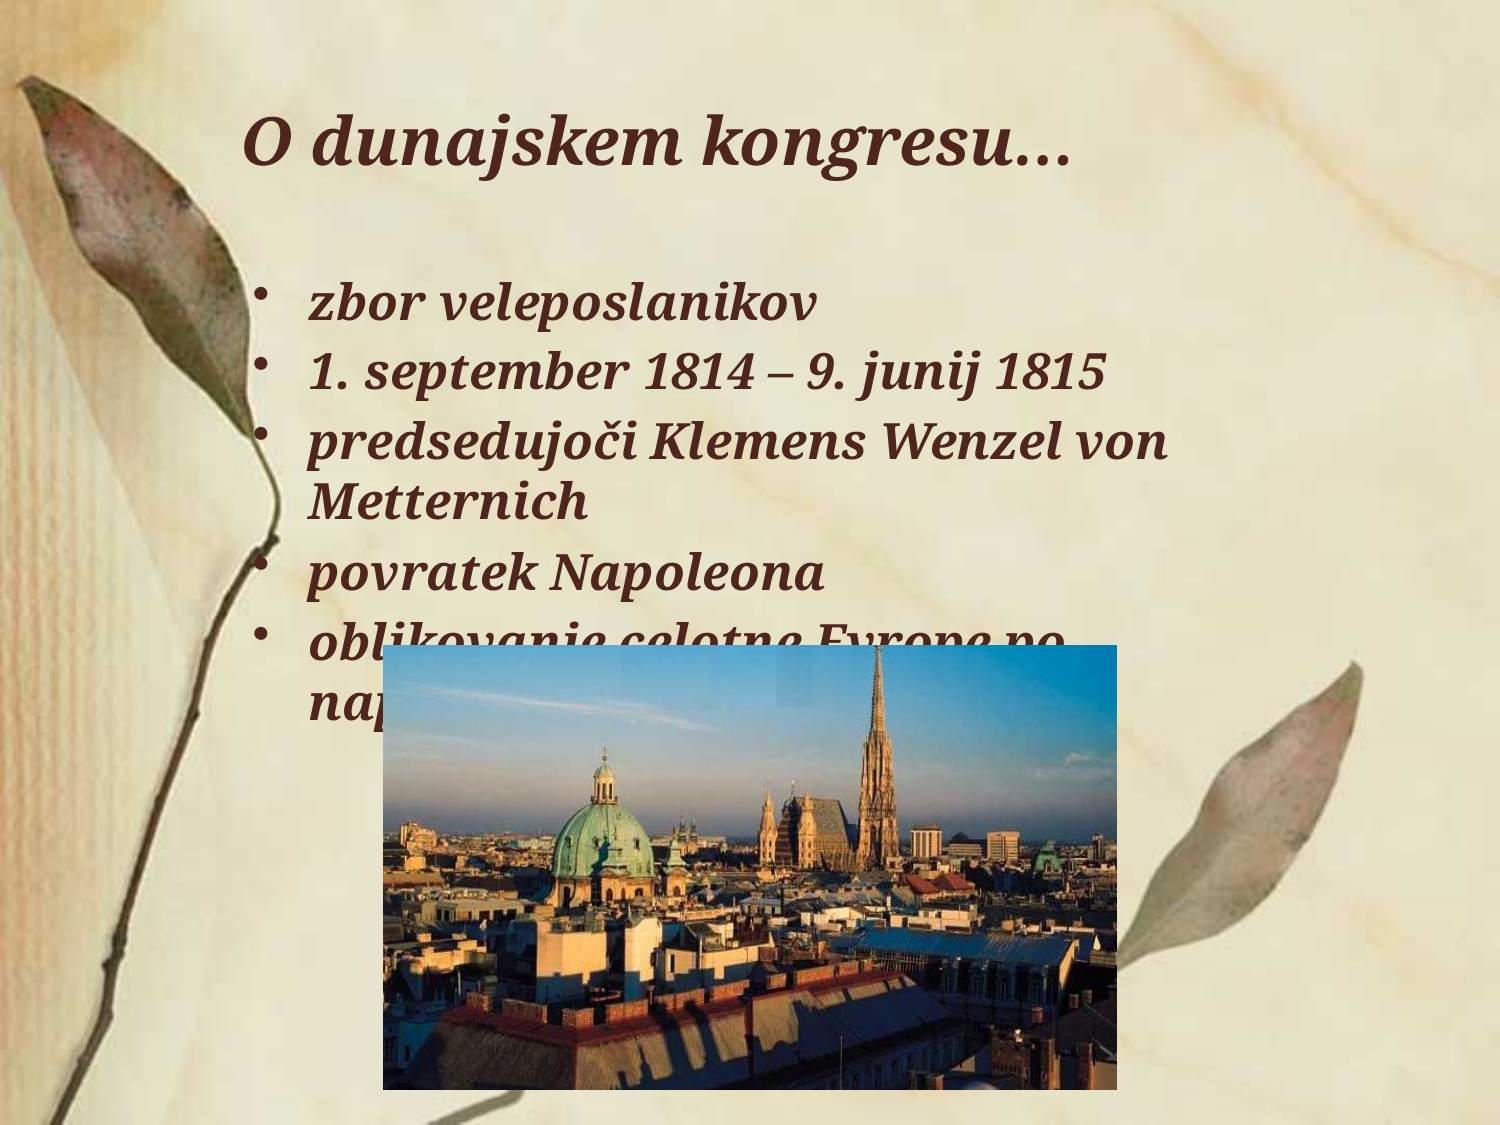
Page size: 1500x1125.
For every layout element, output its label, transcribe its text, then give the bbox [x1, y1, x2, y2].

picture [0, 0, 1500, 1125]
list zbor veleposlanikov 1. september 1814 – 9. junij 1815 predsedujoči Klemens Wenzel von Metternich povratek Napoleona oblikovanje celotne Evrope po napoleonskih vojnah [237, 262, 1425, 634]
title O dunajskem kongresu… [225, 45, 1425, 233]
